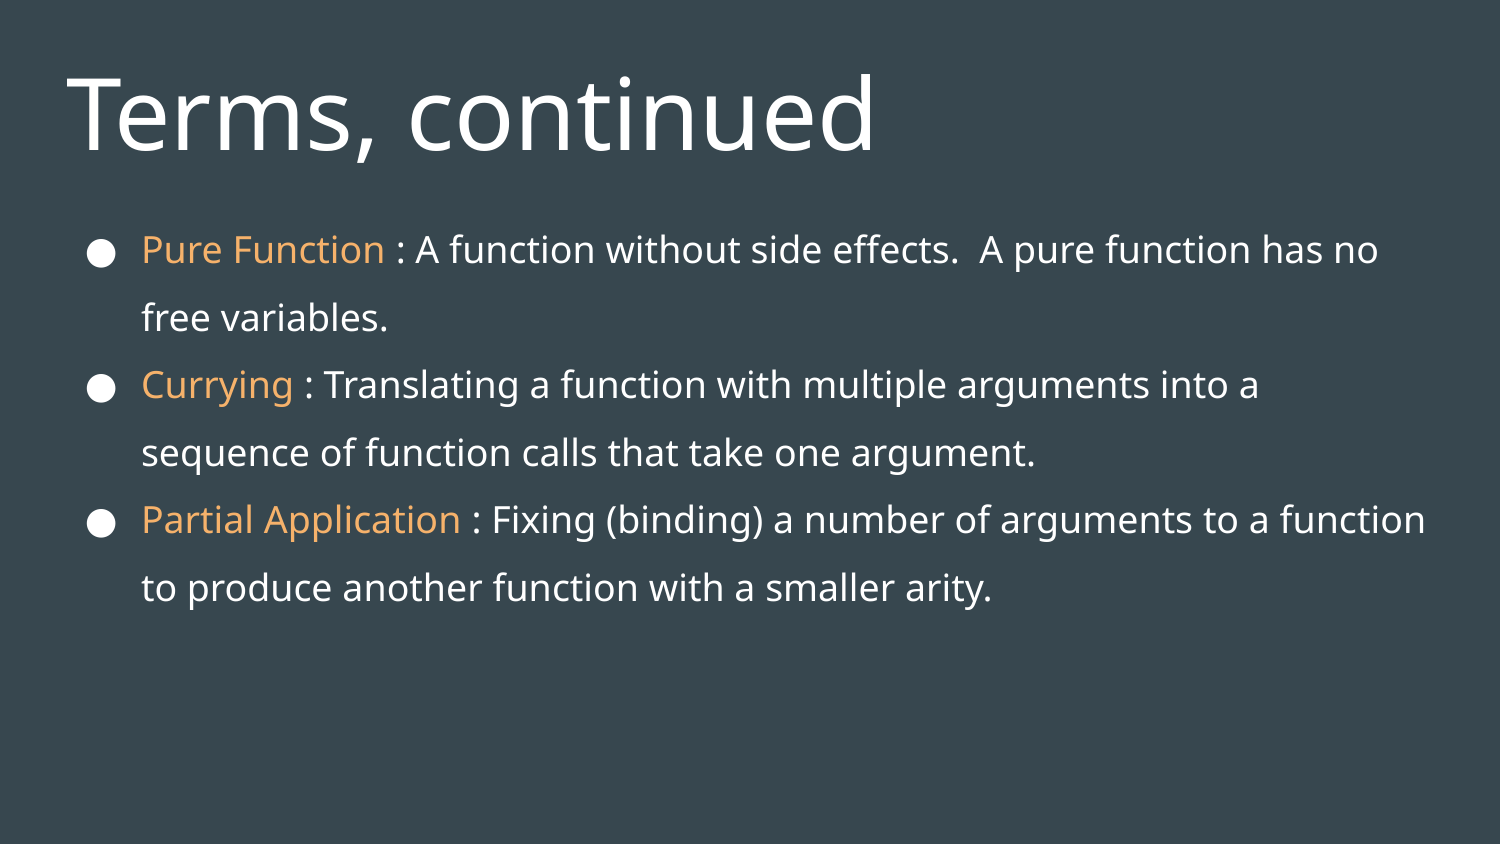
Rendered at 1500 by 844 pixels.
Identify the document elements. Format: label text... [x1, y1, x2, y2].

list Pure Function : A function without side effects. A pure function has no free variables. Currying : Translating a function with multiple arguments into a sequence of function calls that take one argument. Partial Application : Fixing (binding) a number of arguments to a function to produce another function with a smaller arity. [51, 189, 1449, 750]
title Terms, continued [51, 35, 1449, 166]
